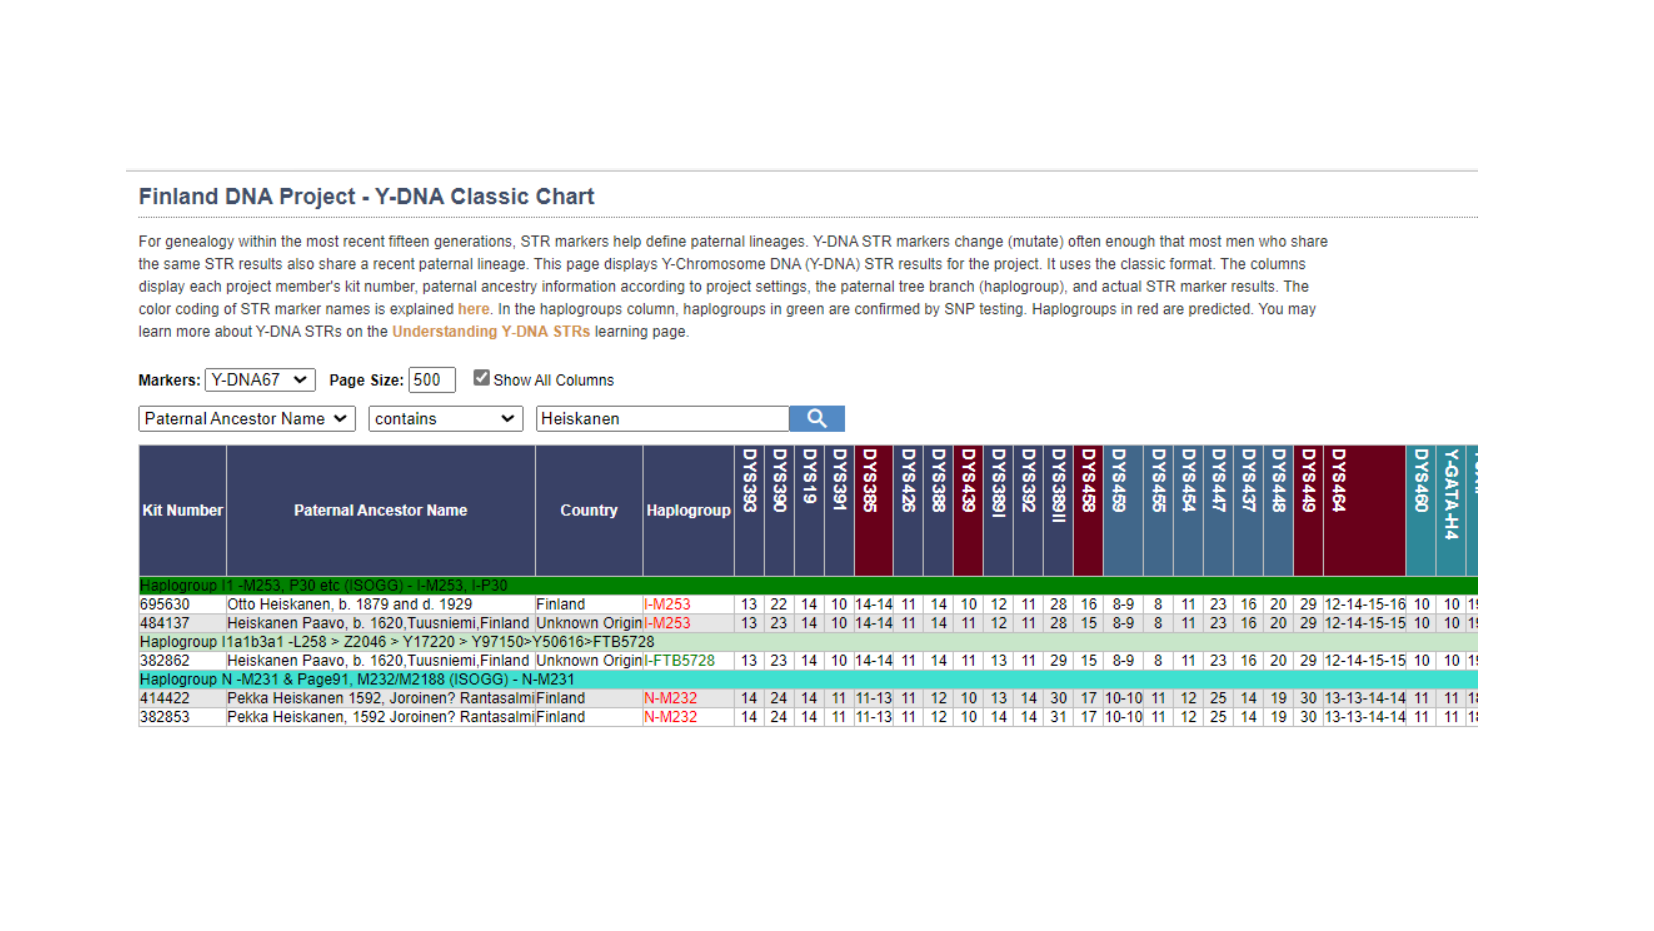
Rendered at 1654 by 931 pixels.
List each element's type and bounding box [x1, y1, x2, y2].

picture [126, 168, 1478, 747]
